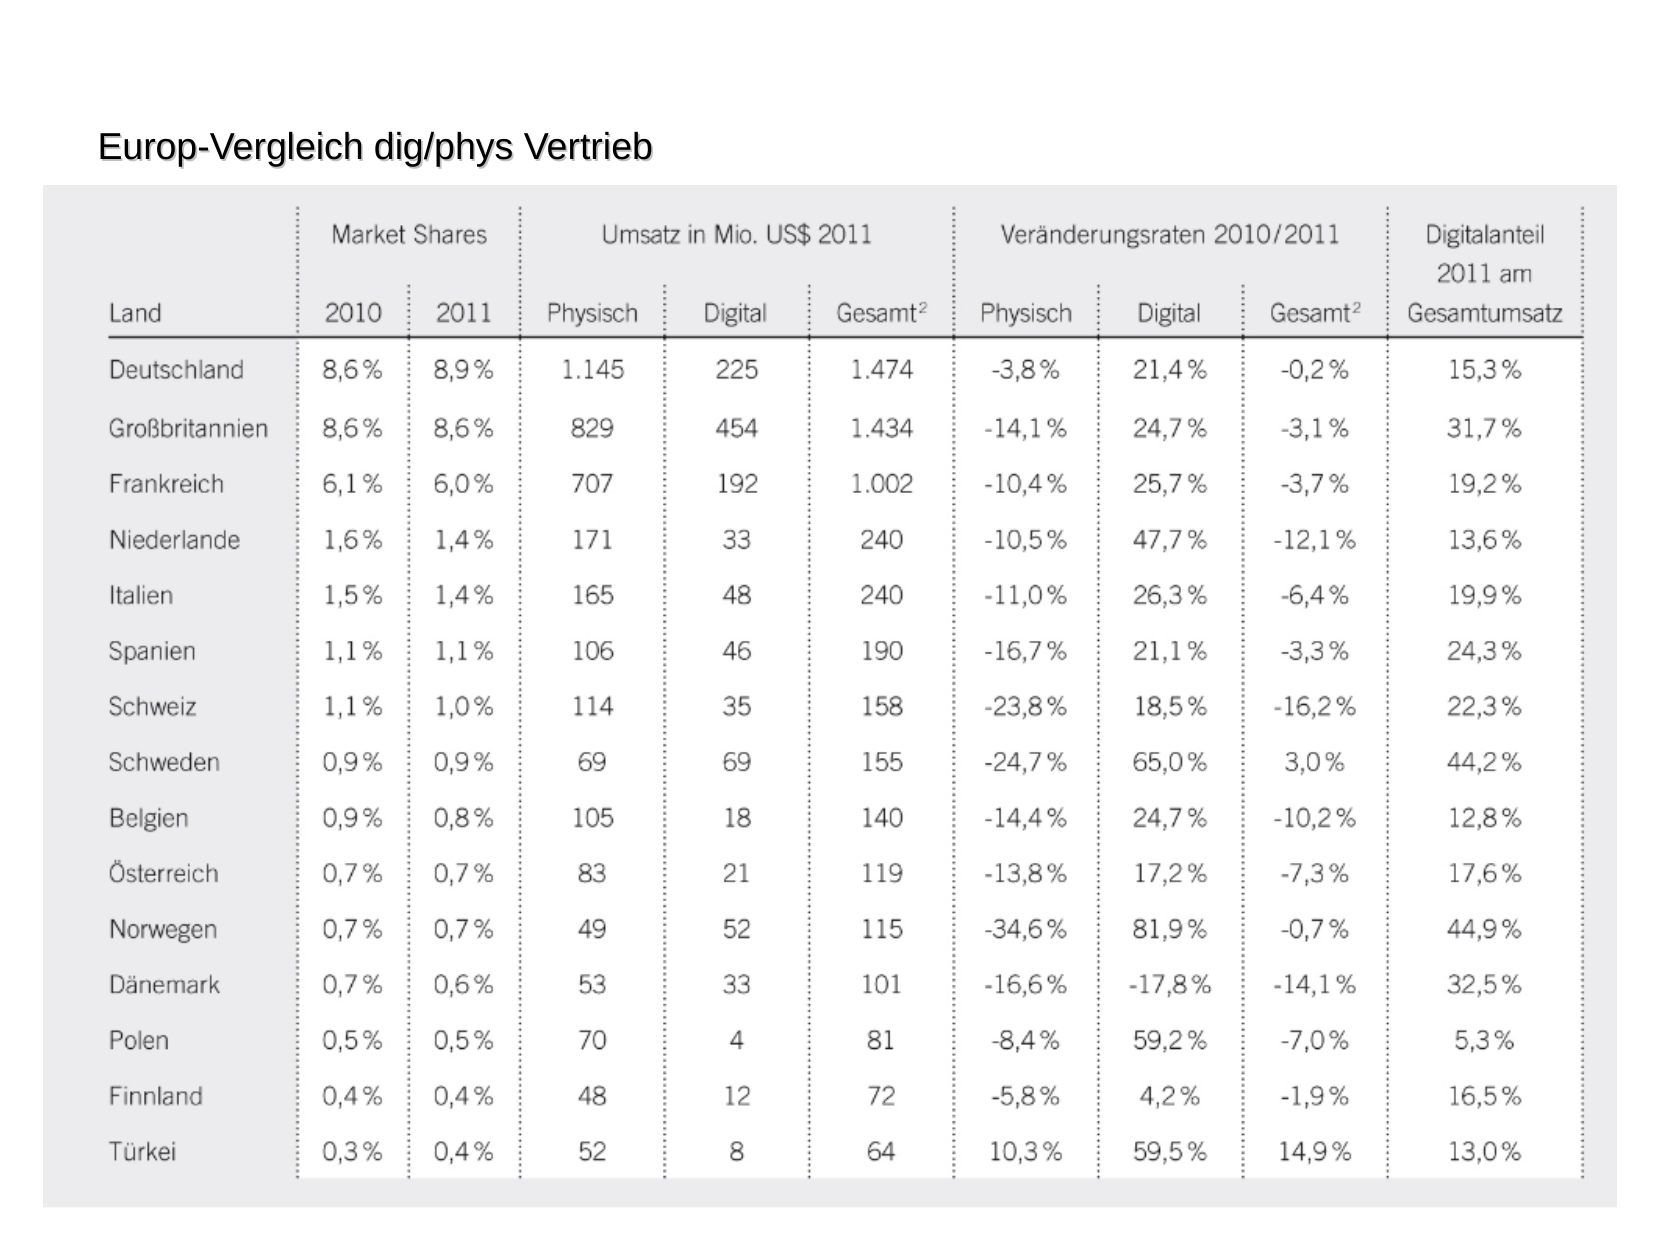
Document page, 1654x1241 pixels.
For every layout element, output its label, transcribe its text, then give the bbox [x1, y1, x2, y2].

text_box Europ-Vergleich dig/phys Vertrieb [82, 118, 668, 175]
picture [43, 185, 1617, 1209]
